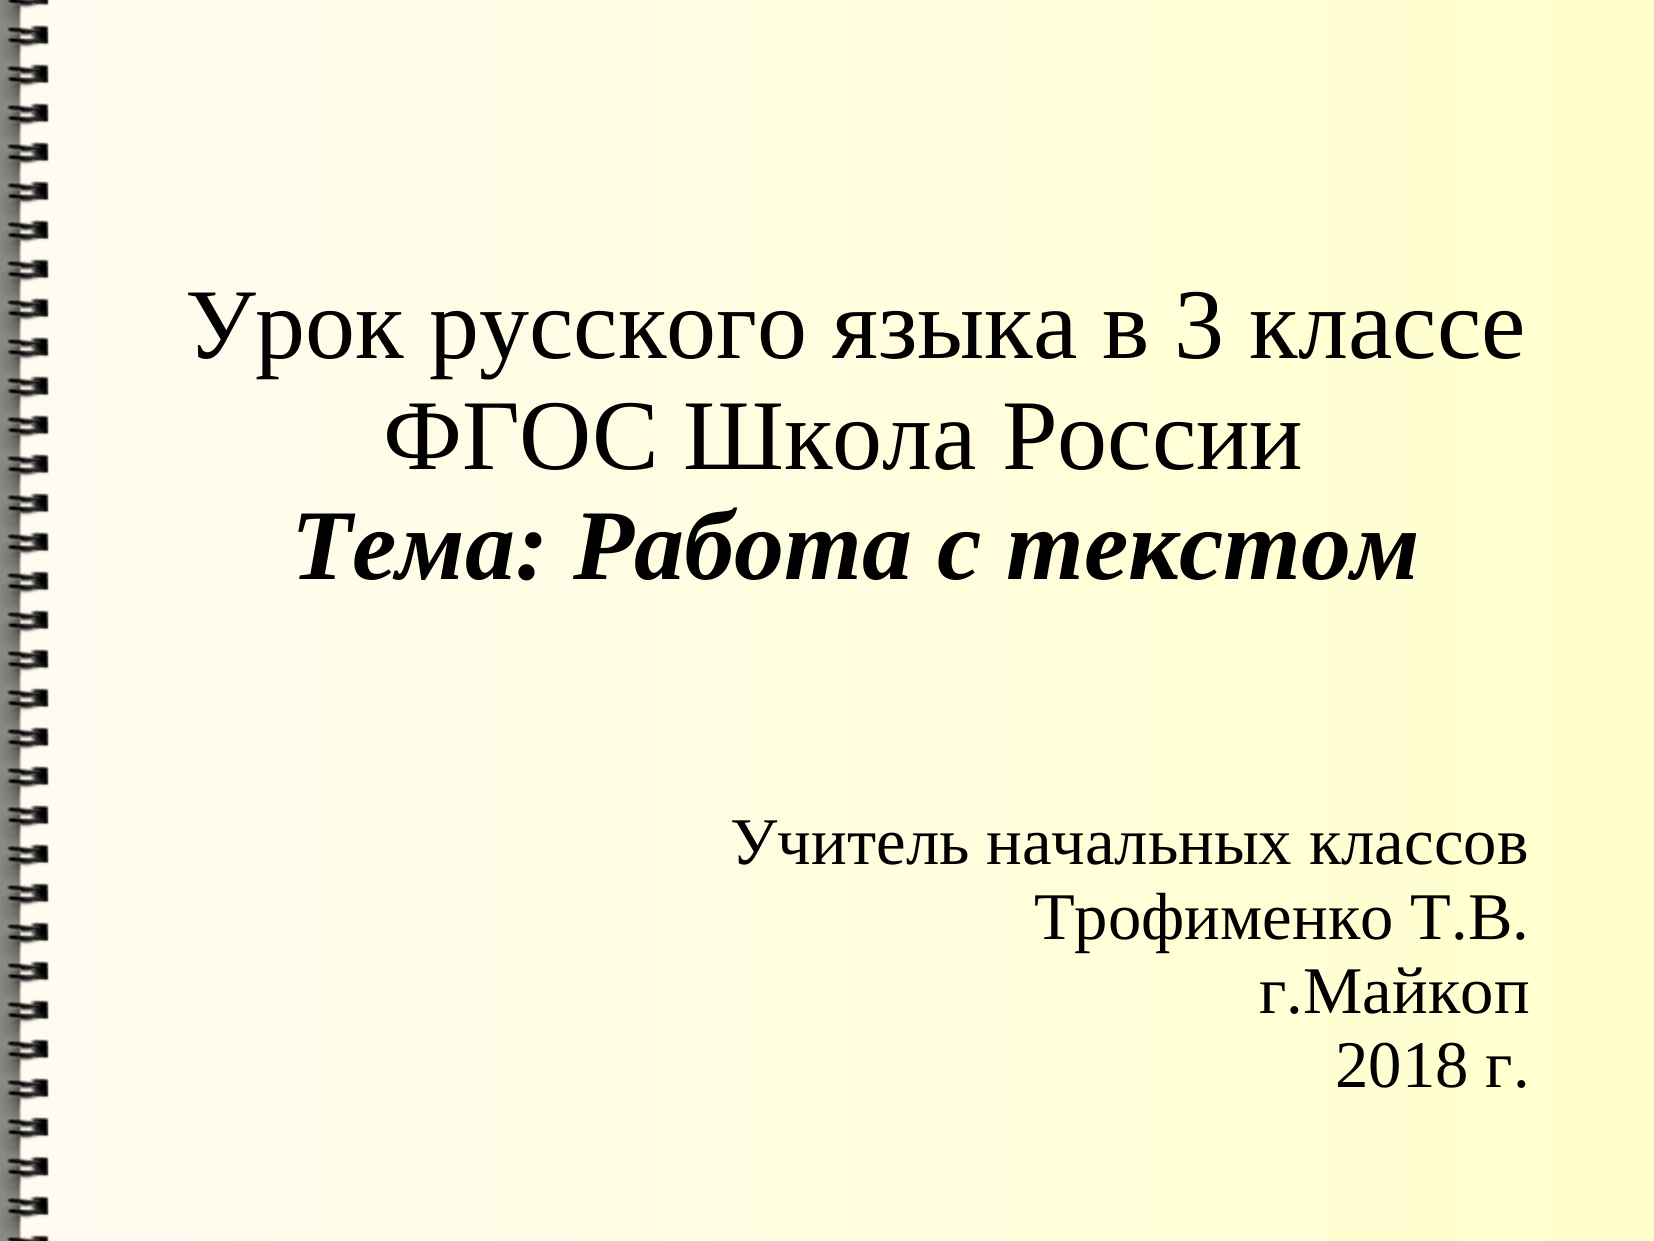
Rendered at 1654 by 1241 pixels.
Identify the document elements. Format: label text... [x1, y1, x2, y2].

text_box Урок русского языка в 3 классе ФГОС Школа России Тема: Работа с текстом [147, 133, 1565, 739]
picture [0, 0, 1654, 1241]
subtitle Учитель начальных классов Трофименко Т.В. г.Майкоп 2018 г. [118, 340, 1531, 1123]
